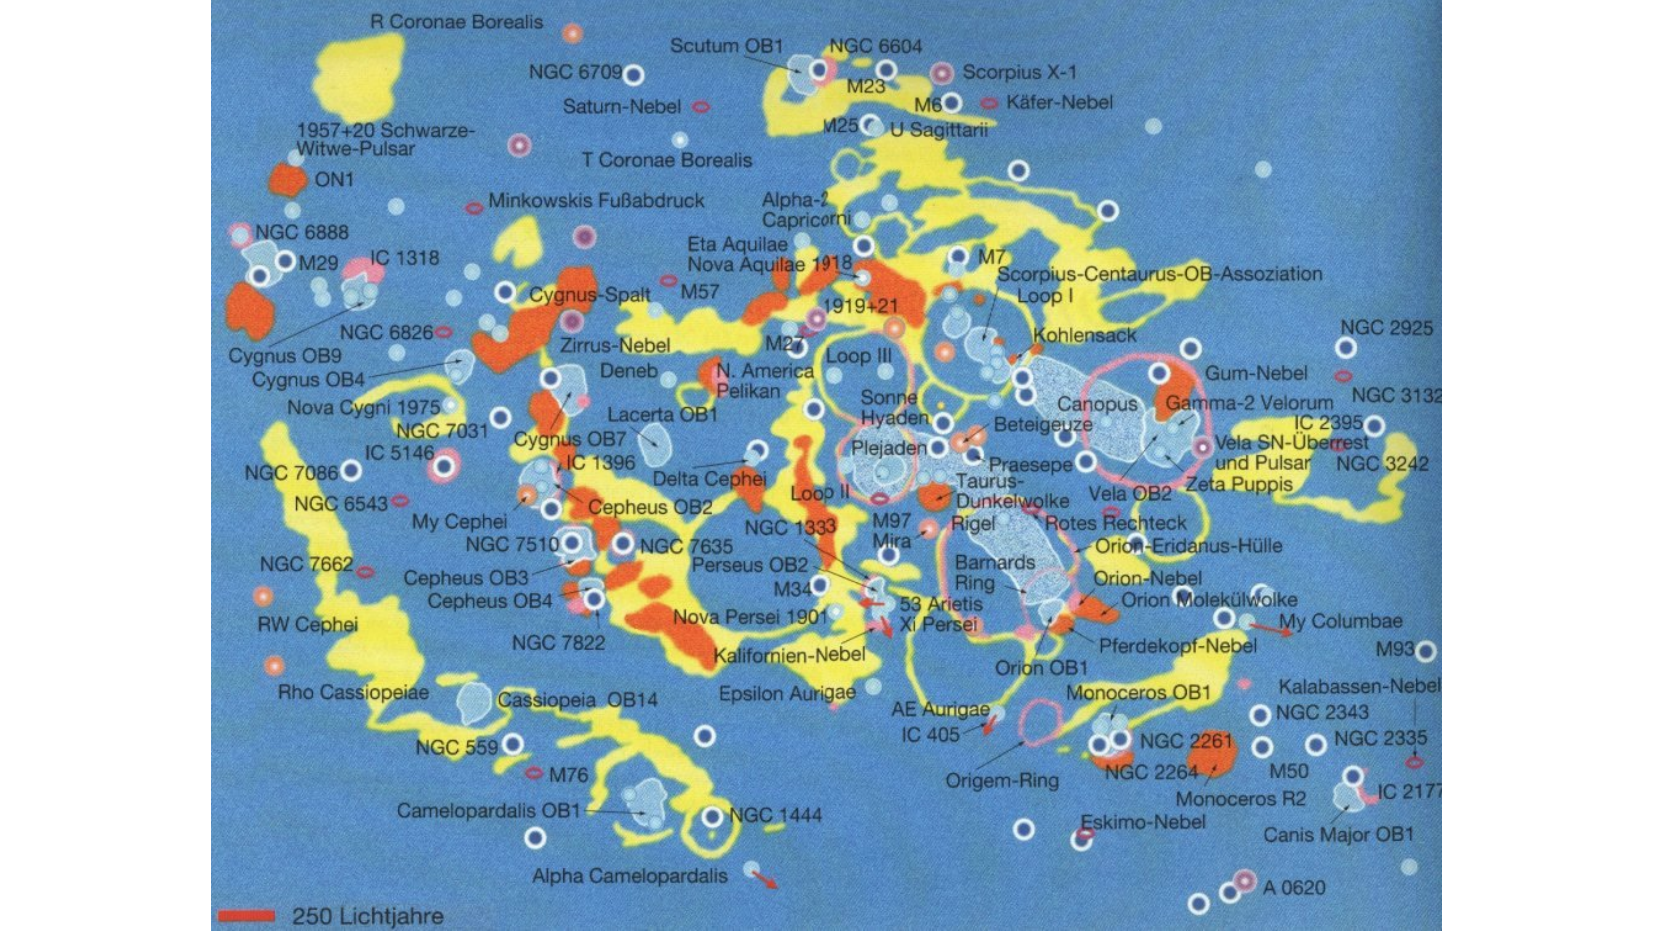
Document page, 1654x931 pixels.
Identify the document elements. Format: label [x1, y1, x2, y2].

picture [211, 0, 1442, 931]
